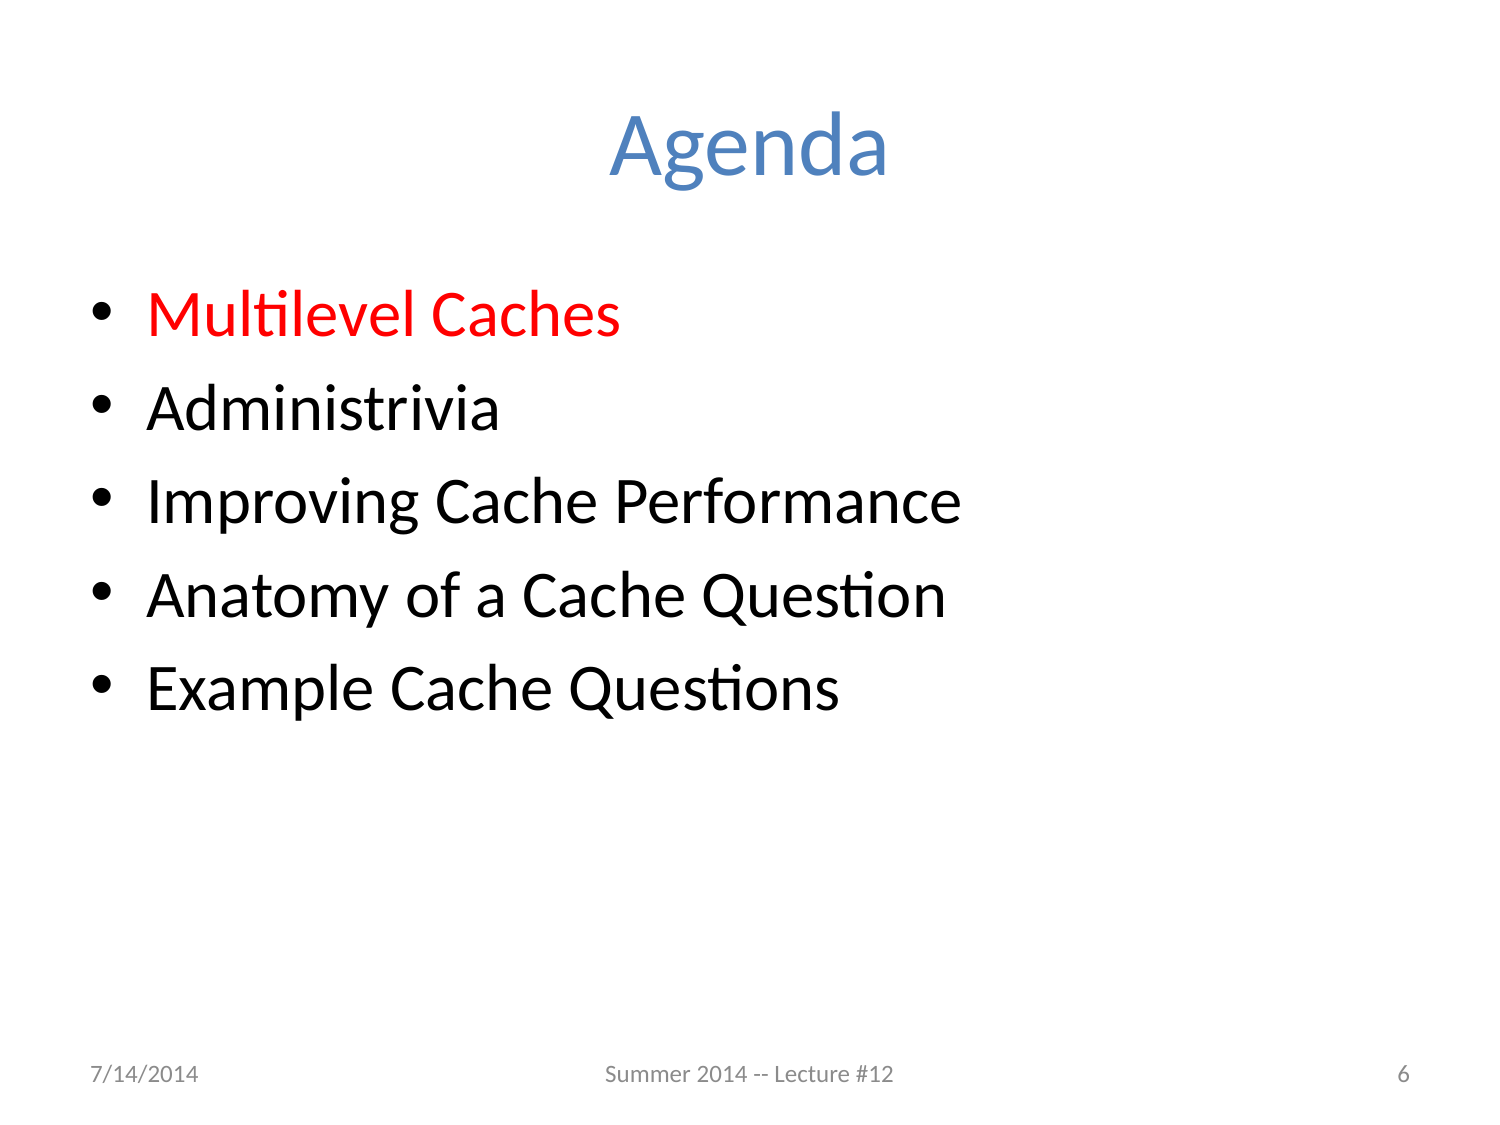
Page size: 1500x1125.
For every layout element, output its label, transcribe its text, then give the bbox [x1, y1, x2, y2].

list Multilevel Caches Administrivia Improving Cache Performance Anatomy of a Cache Question Example Cache Questions [75, 262, 1425, 1073]
title Agenda [75, 45, 1425, 233]
footer Summer 2014 -- Lecture #12 [512, 1042, 988, 1103]
slide_number <number> [1074, 1042, 1425, 1103]
slide_number 7/14/2014 [75, 1042, 425, 1103]
